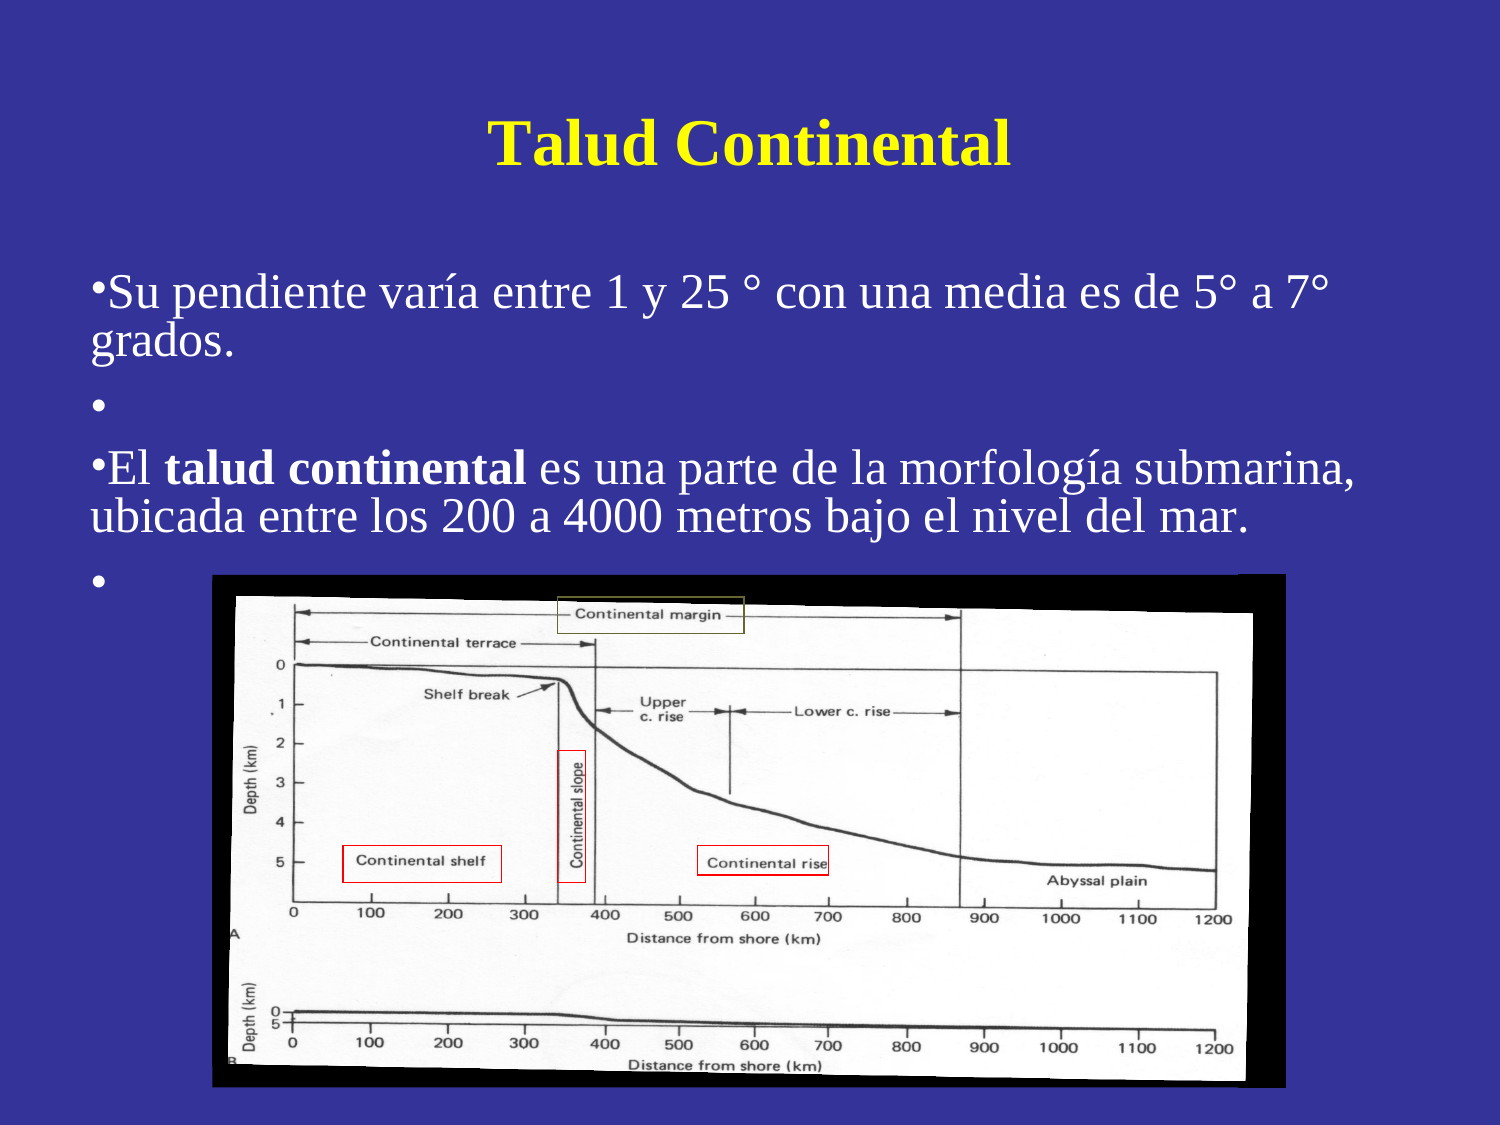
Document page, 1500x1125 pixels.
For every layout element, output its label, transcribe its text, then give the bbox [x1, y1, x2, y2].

list Su pendiente varía entre 1 y 25 ° con una media es de 5° a 7° grados. El talud continental es una parte de la morfología submarina, ubicada entre los 200 a 4000 metros bajo el nivel del mar. [75, 262, 1426, 1075]
picture [227, 595, 1253, 1081]
text_box [212, 574, 1286, 1088]
picture [558, 601, 743, 633]
title Talud Continental [75, 45, 1426, 233]
